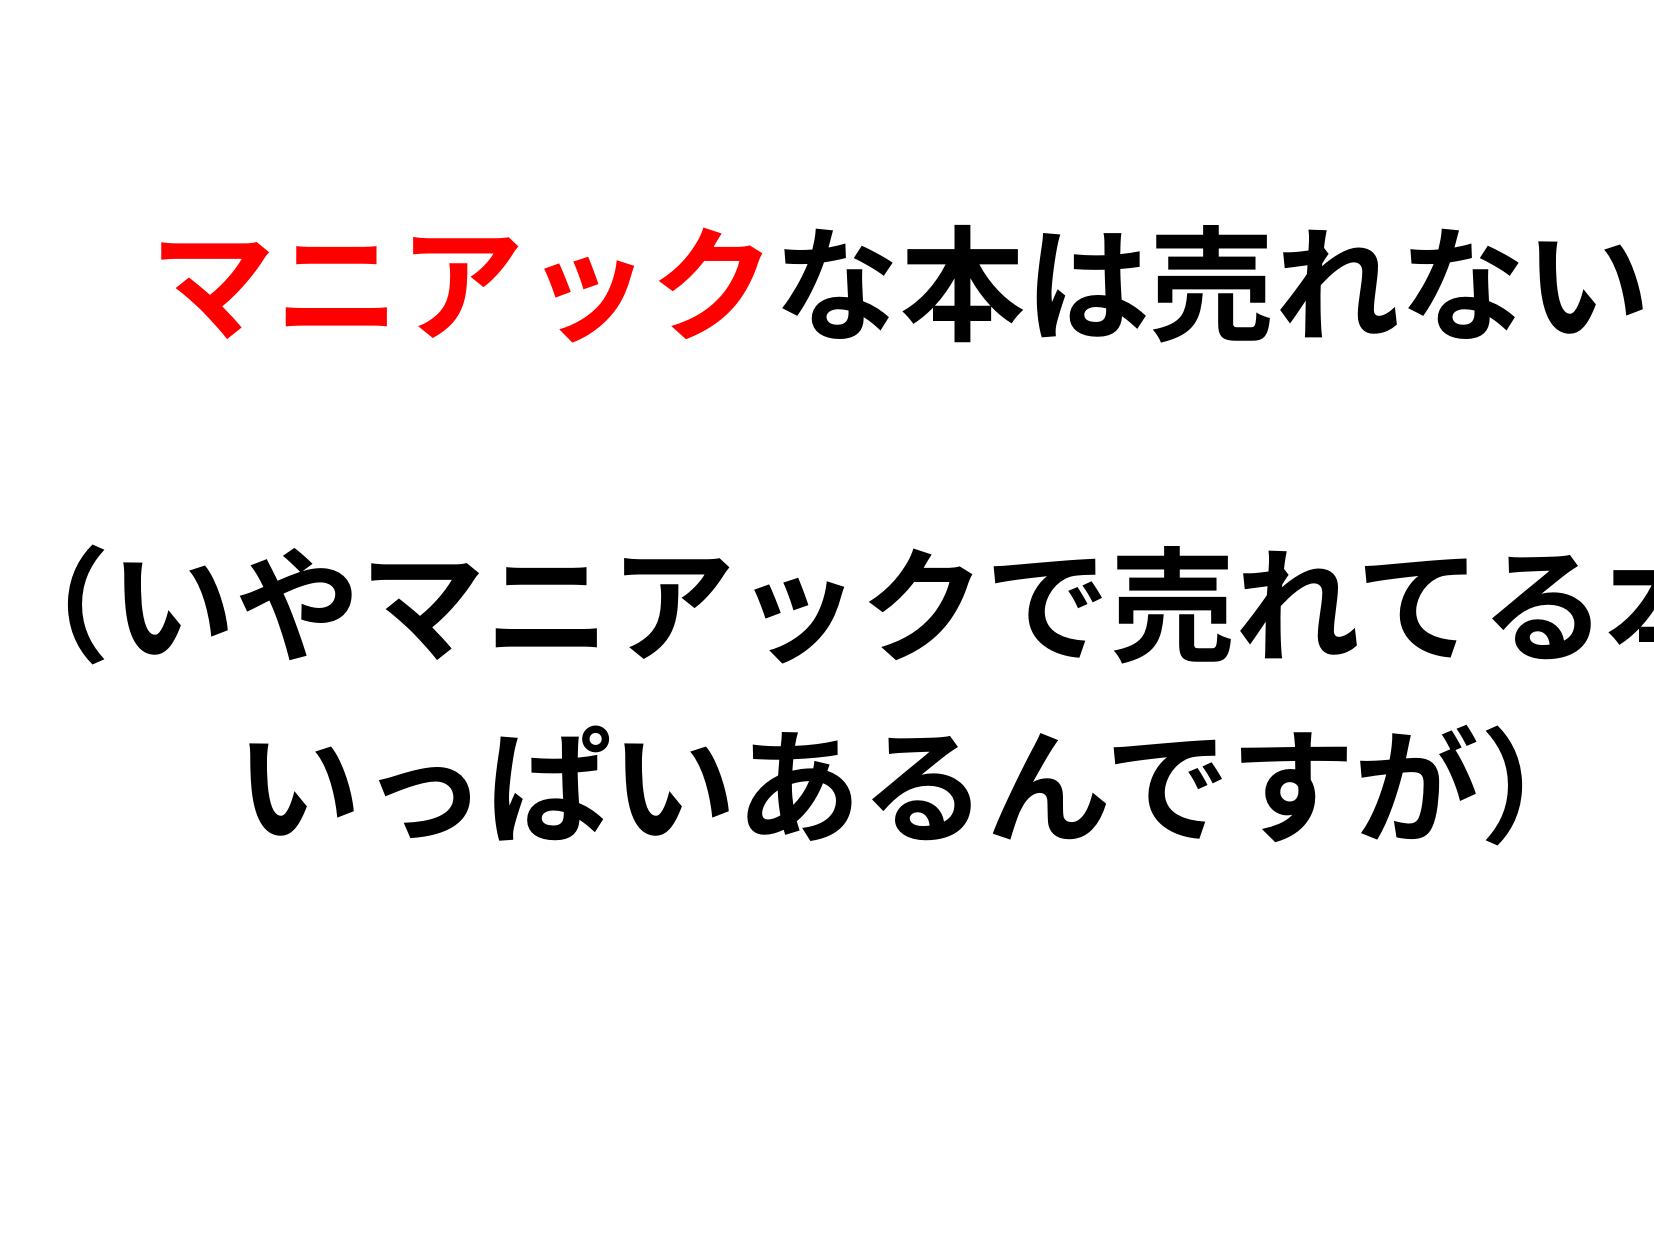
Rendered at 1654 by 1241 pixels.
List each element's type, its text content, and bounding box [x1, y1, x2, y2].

text_box マニアックな本は売れない! （いやマニアックで売れてる本も いっぱいあるんですが） [0, 178, 1629, 738]
